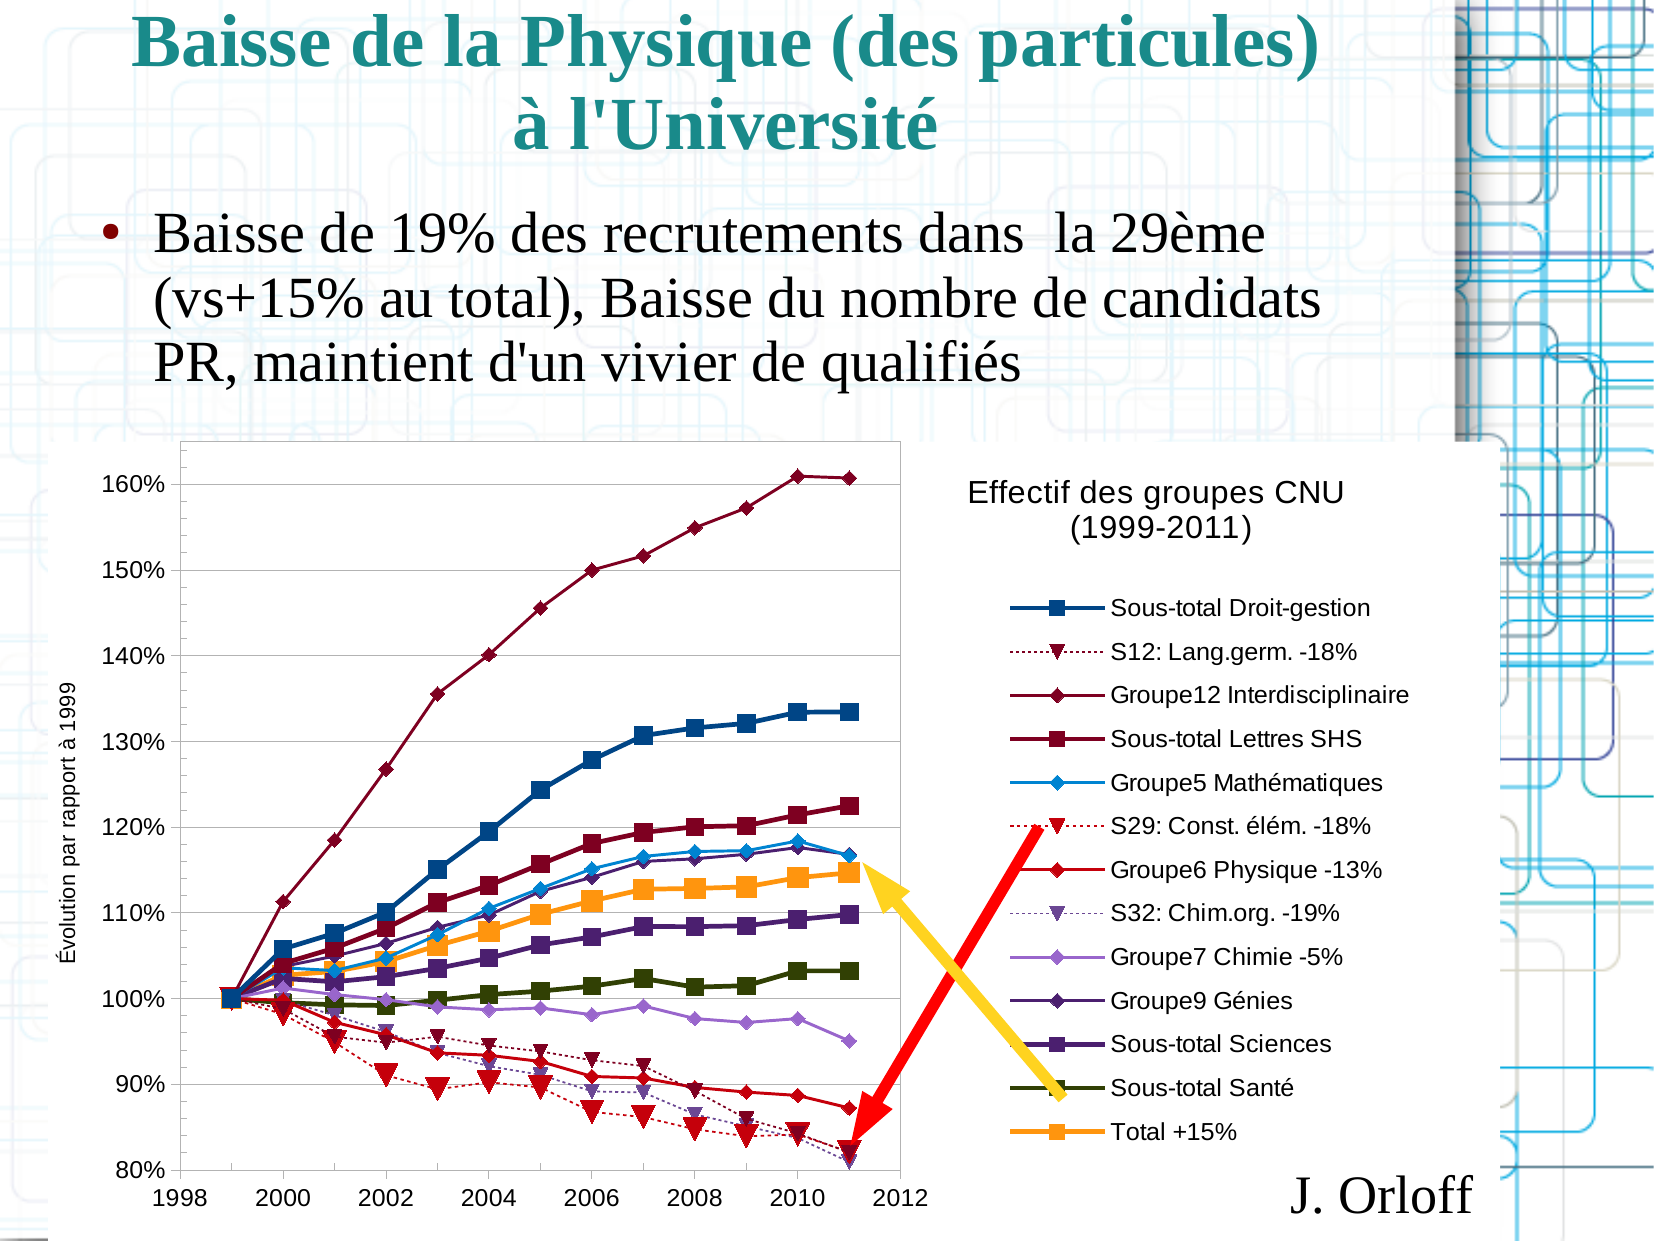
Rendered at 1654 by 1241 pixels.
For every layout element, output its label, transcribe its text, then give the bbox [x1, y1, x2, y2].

chart [48, 425, 1501, 1241]
title Baisse de la Physique (des particules) à l'Université [0, 0, 1453, 166]
list Baisse de 19% des recrutements dans la 29ème (vs+15% au total), Baisse du nombre de candidats PR, maintient d'un vivier de qualifiés [82, 200, 1418, 425]
text_box J. Orloff [1275, 1157, 1489, 1233]
picture [0, 0, 1654, 1241]
